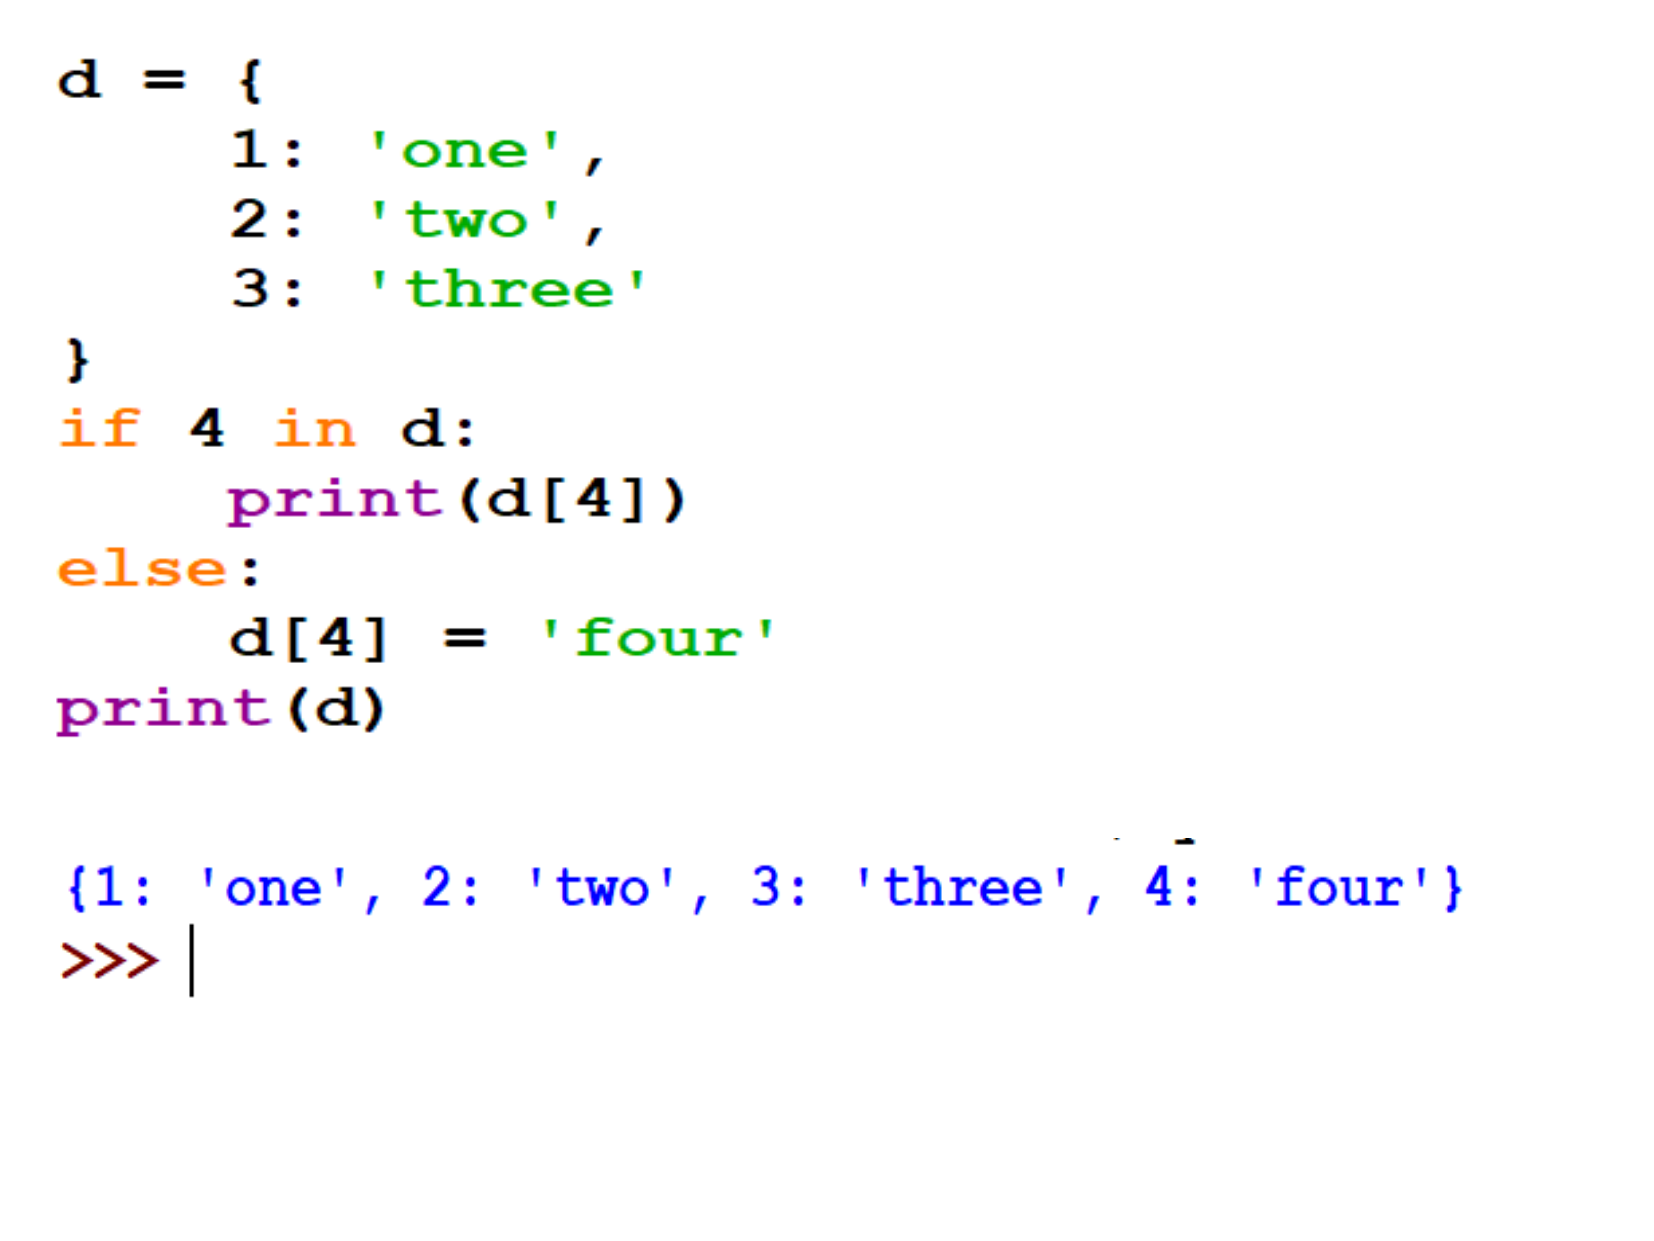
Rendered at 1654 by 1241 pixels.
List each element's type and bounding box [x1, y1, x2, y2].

picture [47, 44, 804, 780]
picture [59, 838, 1489, 1075]
